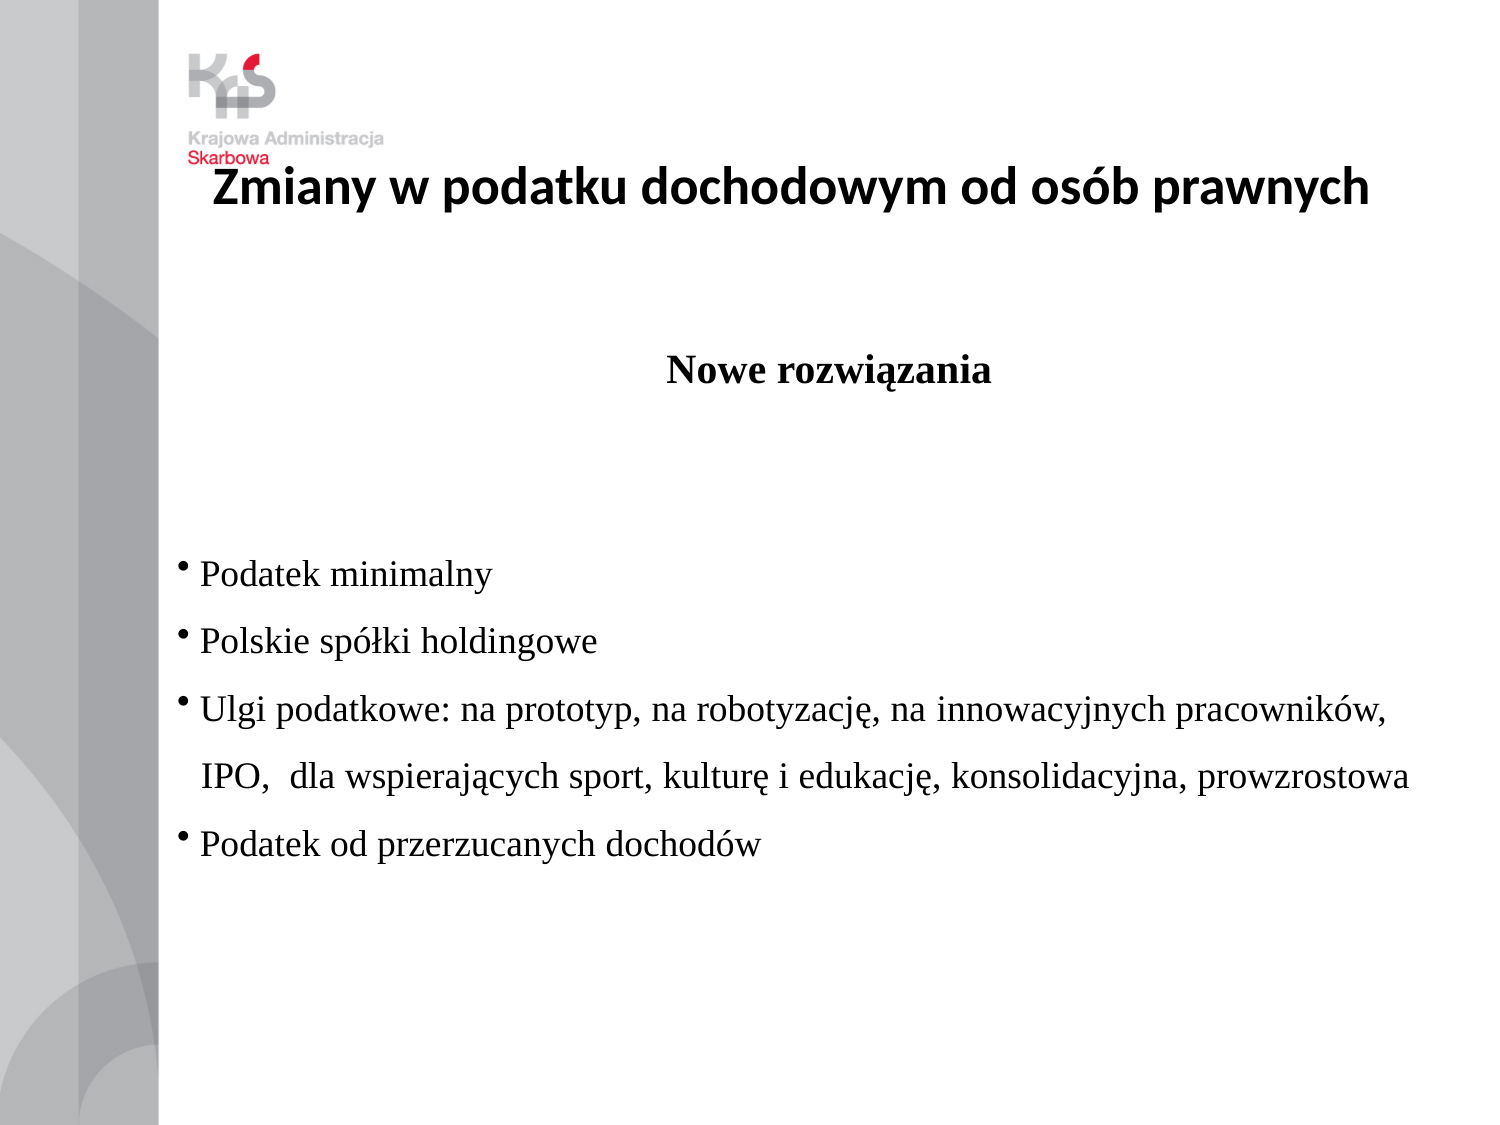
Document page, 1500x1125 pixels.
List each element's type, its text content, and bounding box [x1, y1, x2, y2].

picture [0, 0, 1500, 1125]
title Zmiany w podatku dochodowym od osób prawnych [118, 88, 1468, 276]
subtitle Nowe rozwiązania Podatek minimalny Polskie spółki holdingowe Ulgi podatkowe: na prototyp, na robotyzację, na innowacyjnych pracowników, IPO, dla wspierających sport, kulturę i edukację, konsolidacyjna, prowzrostowa Podatek od przerzucanych dochodów [177, 265, 1438, 916]
